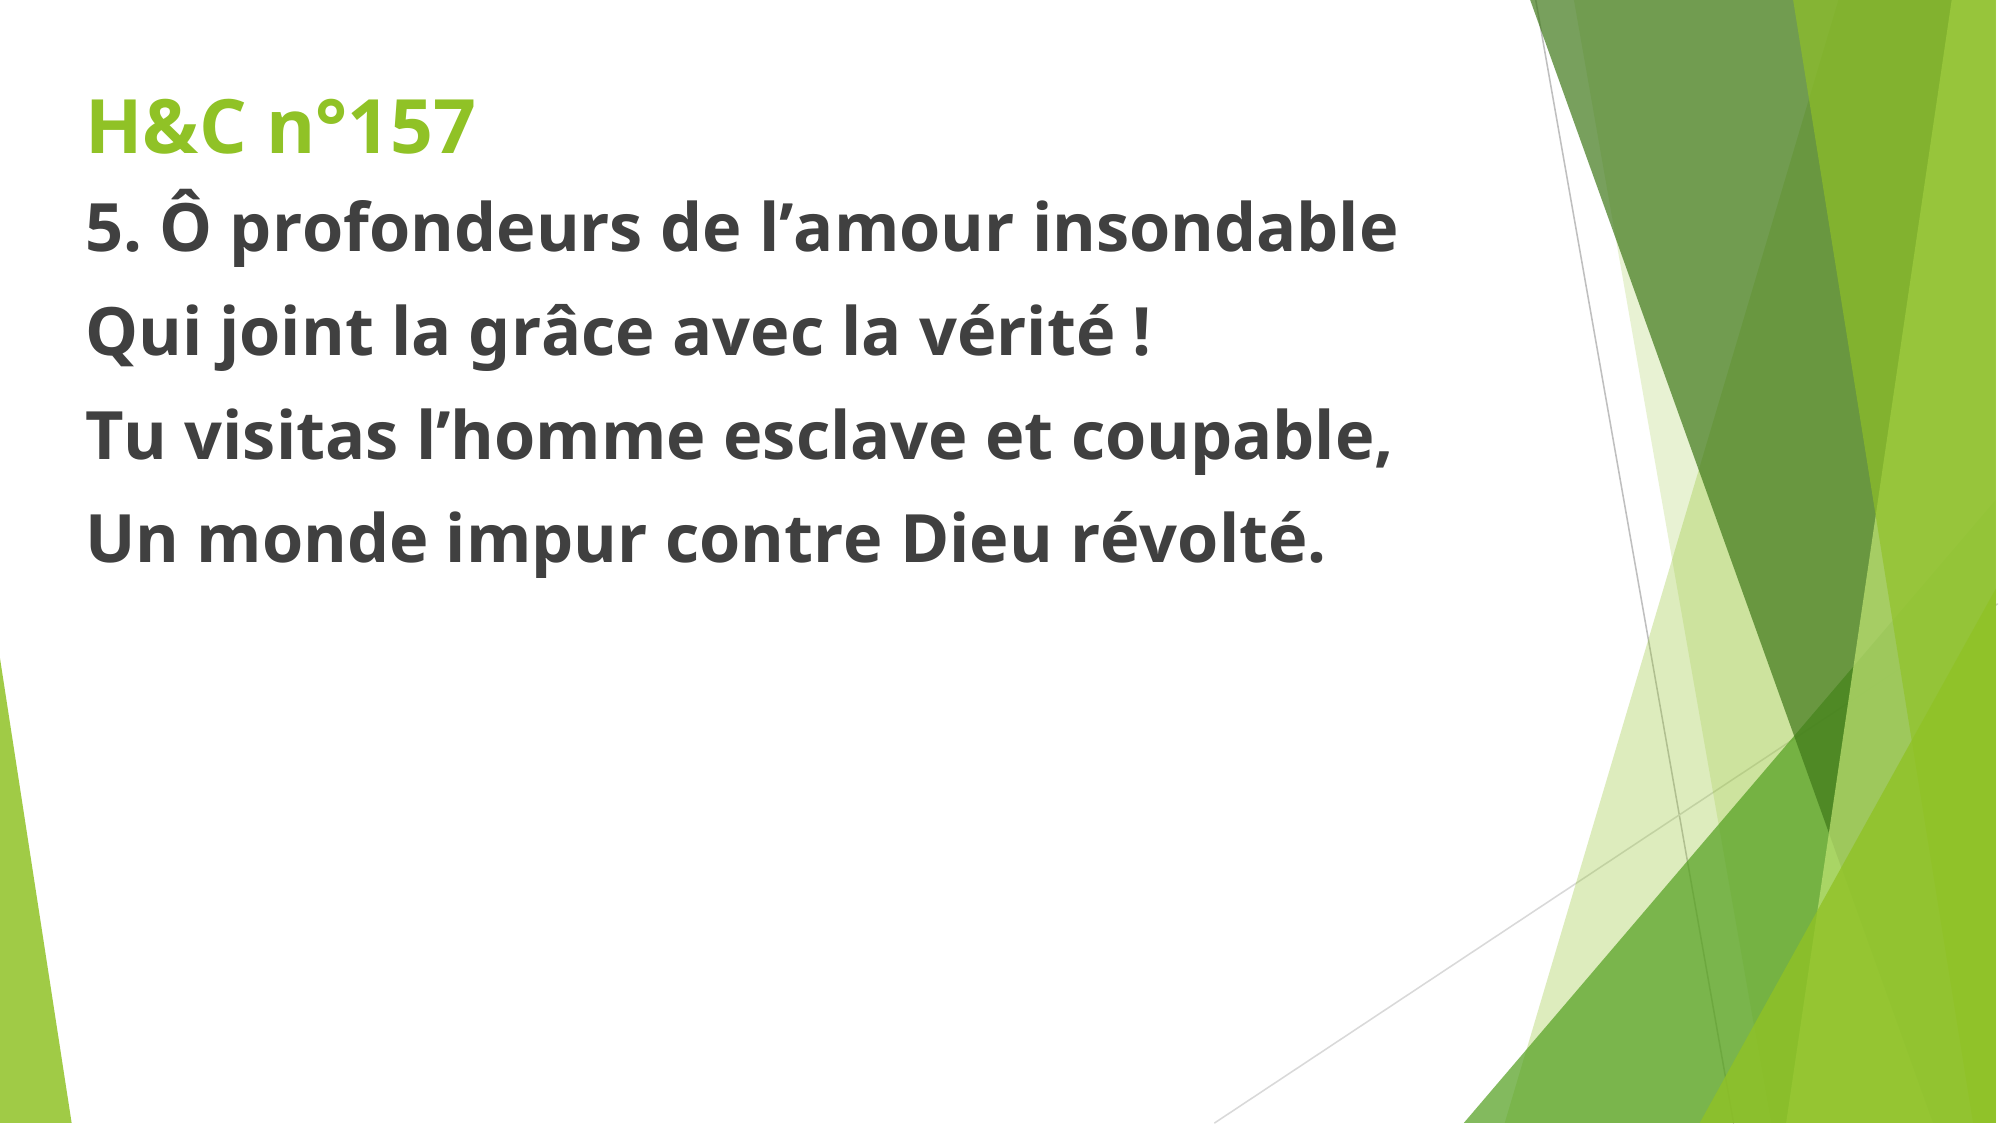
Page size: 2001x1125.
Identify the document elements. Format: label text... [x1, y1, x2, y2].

text_box H&C n°157 [70, 70, 603, 165]
text_box 5. Ô profondeurs de l’amour insondable Qui joint la grâce avec la vérité ! Tu visitas l’homme esclave et coupable, Un monde impur contre Dieu révolté. [70, 165, 1985, 1079]
